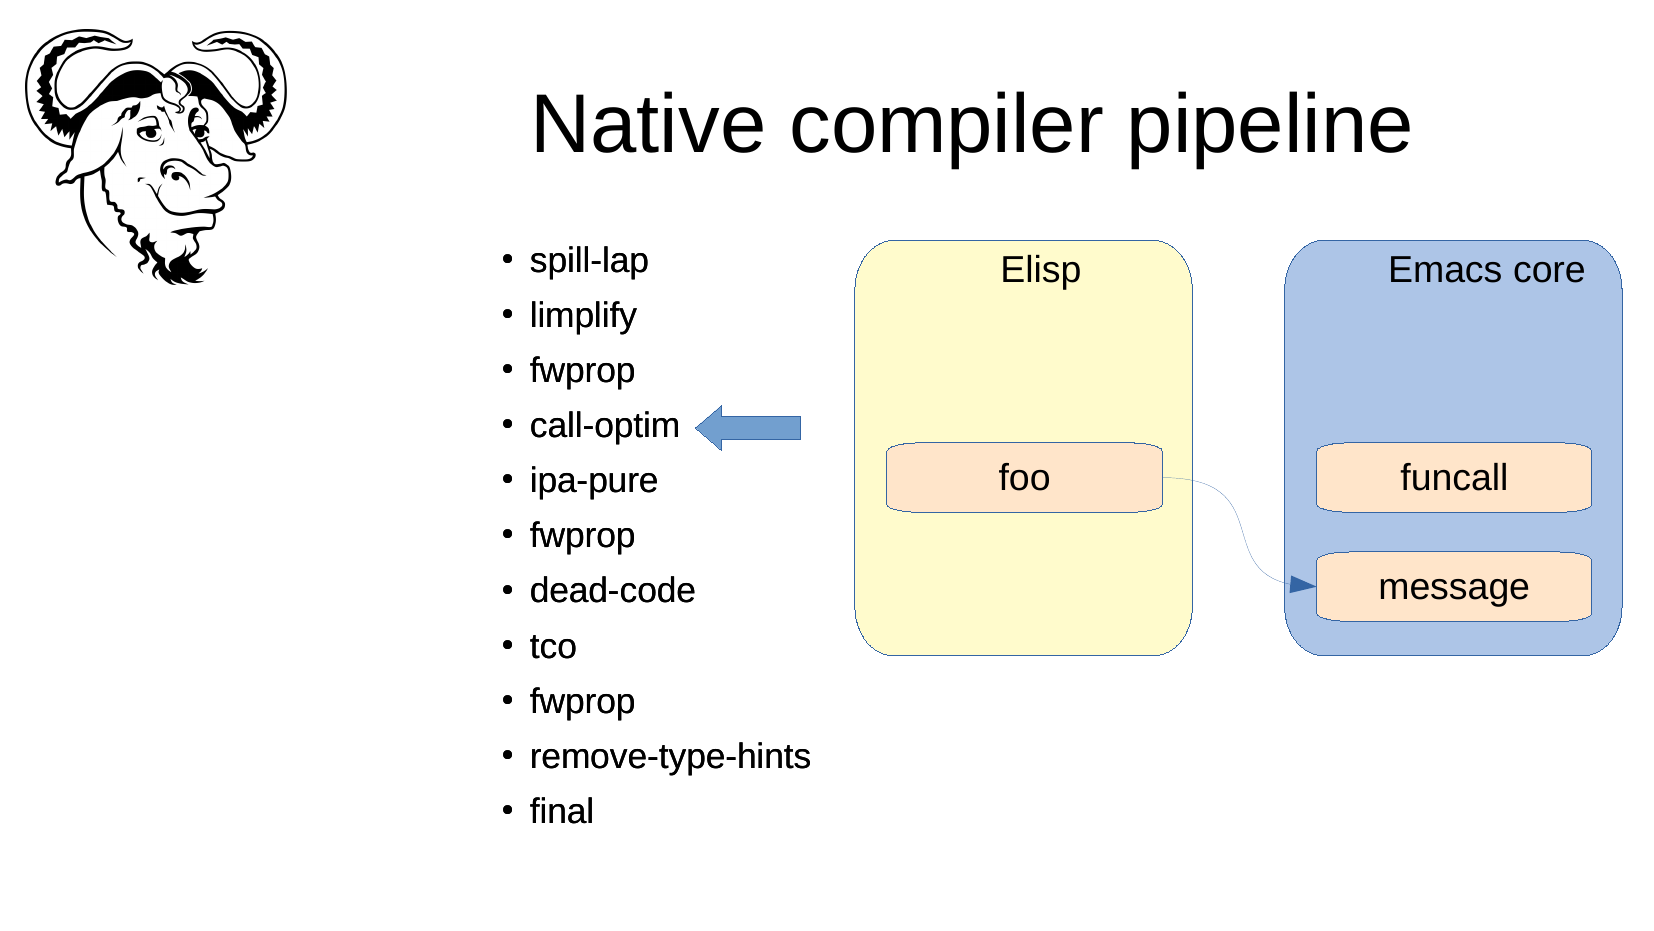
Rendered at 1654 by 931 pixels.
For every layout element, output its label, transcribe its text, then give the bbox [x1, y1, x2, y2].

text_box Elisp [985, 241, 1097, 299]
picture [25, 29, 287, 285]
list spill-lap limplify fwprop call-optim ipa-pure fwprop dead-code tco fwprop remove-type-hints final [492, 240, 868, 841]
text_box Emacs core [1373, 241, 1601, 299]
text_box message [1316, 551, 1592, 622]
text_box funcall [1316, 442, 1592, 513]
title Native compiler pipeline [426, 37, 1518, 211]
text_box foo [886, 442, 1163, 513]
text_box [1284, 240, 1623, 656]
text_box [854, 240, 1193, 656]
